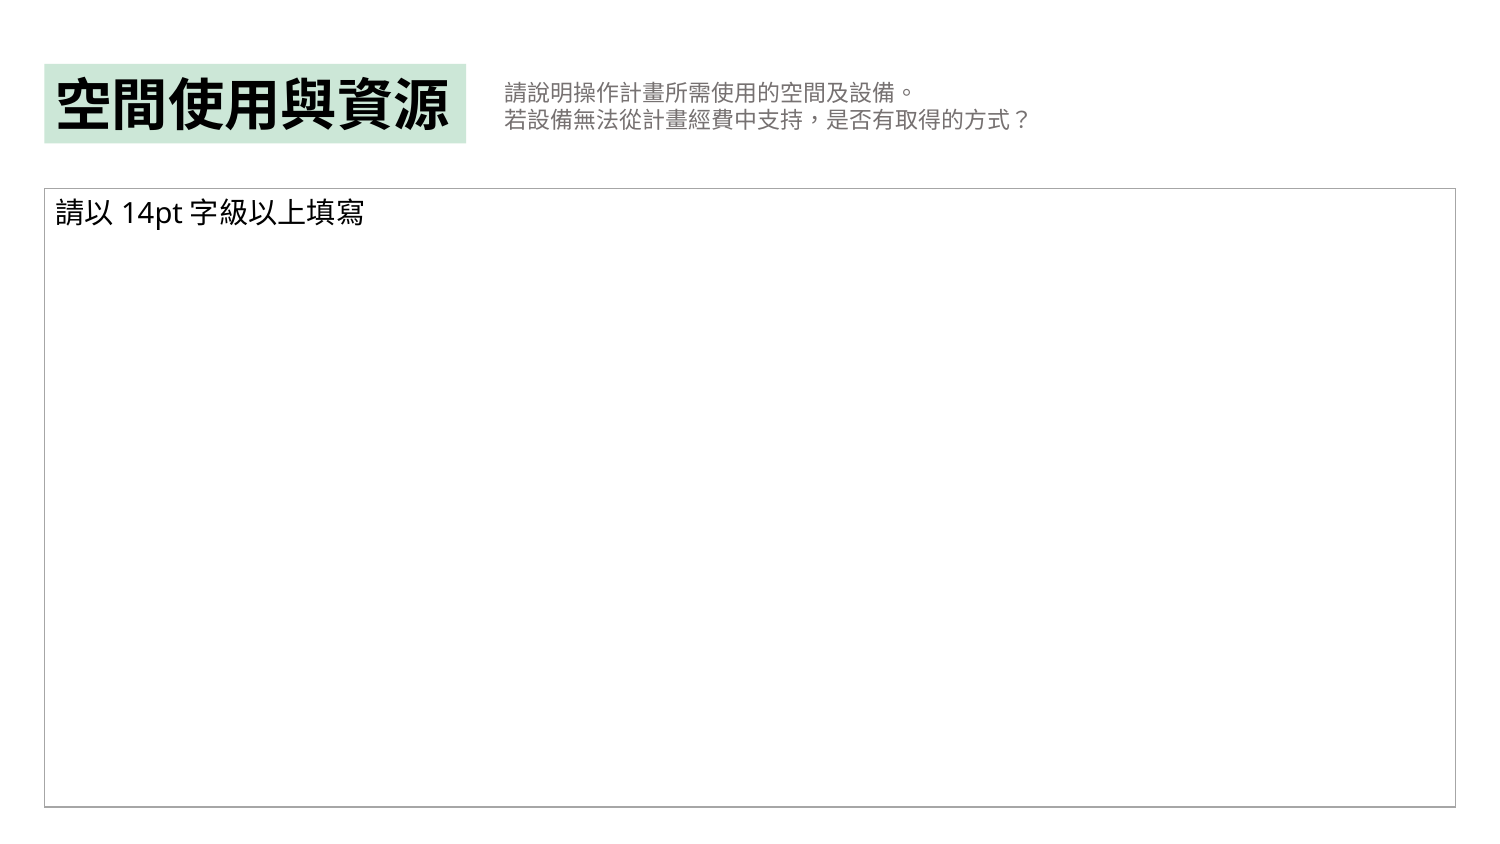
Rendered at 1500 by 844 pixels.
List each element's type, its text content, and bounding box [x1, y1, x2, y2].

text_box 請說明操作計畫所需使用的空間及設備。 若設備無法從計畫經費中支持，是否有取得的方式？ [493, 72, 1086, 140]
text_box 空間使用與資源 [44, 63, 467, 144]
text_box 請以14pt字級以上填寫 [44, 188, 1456, 807]
